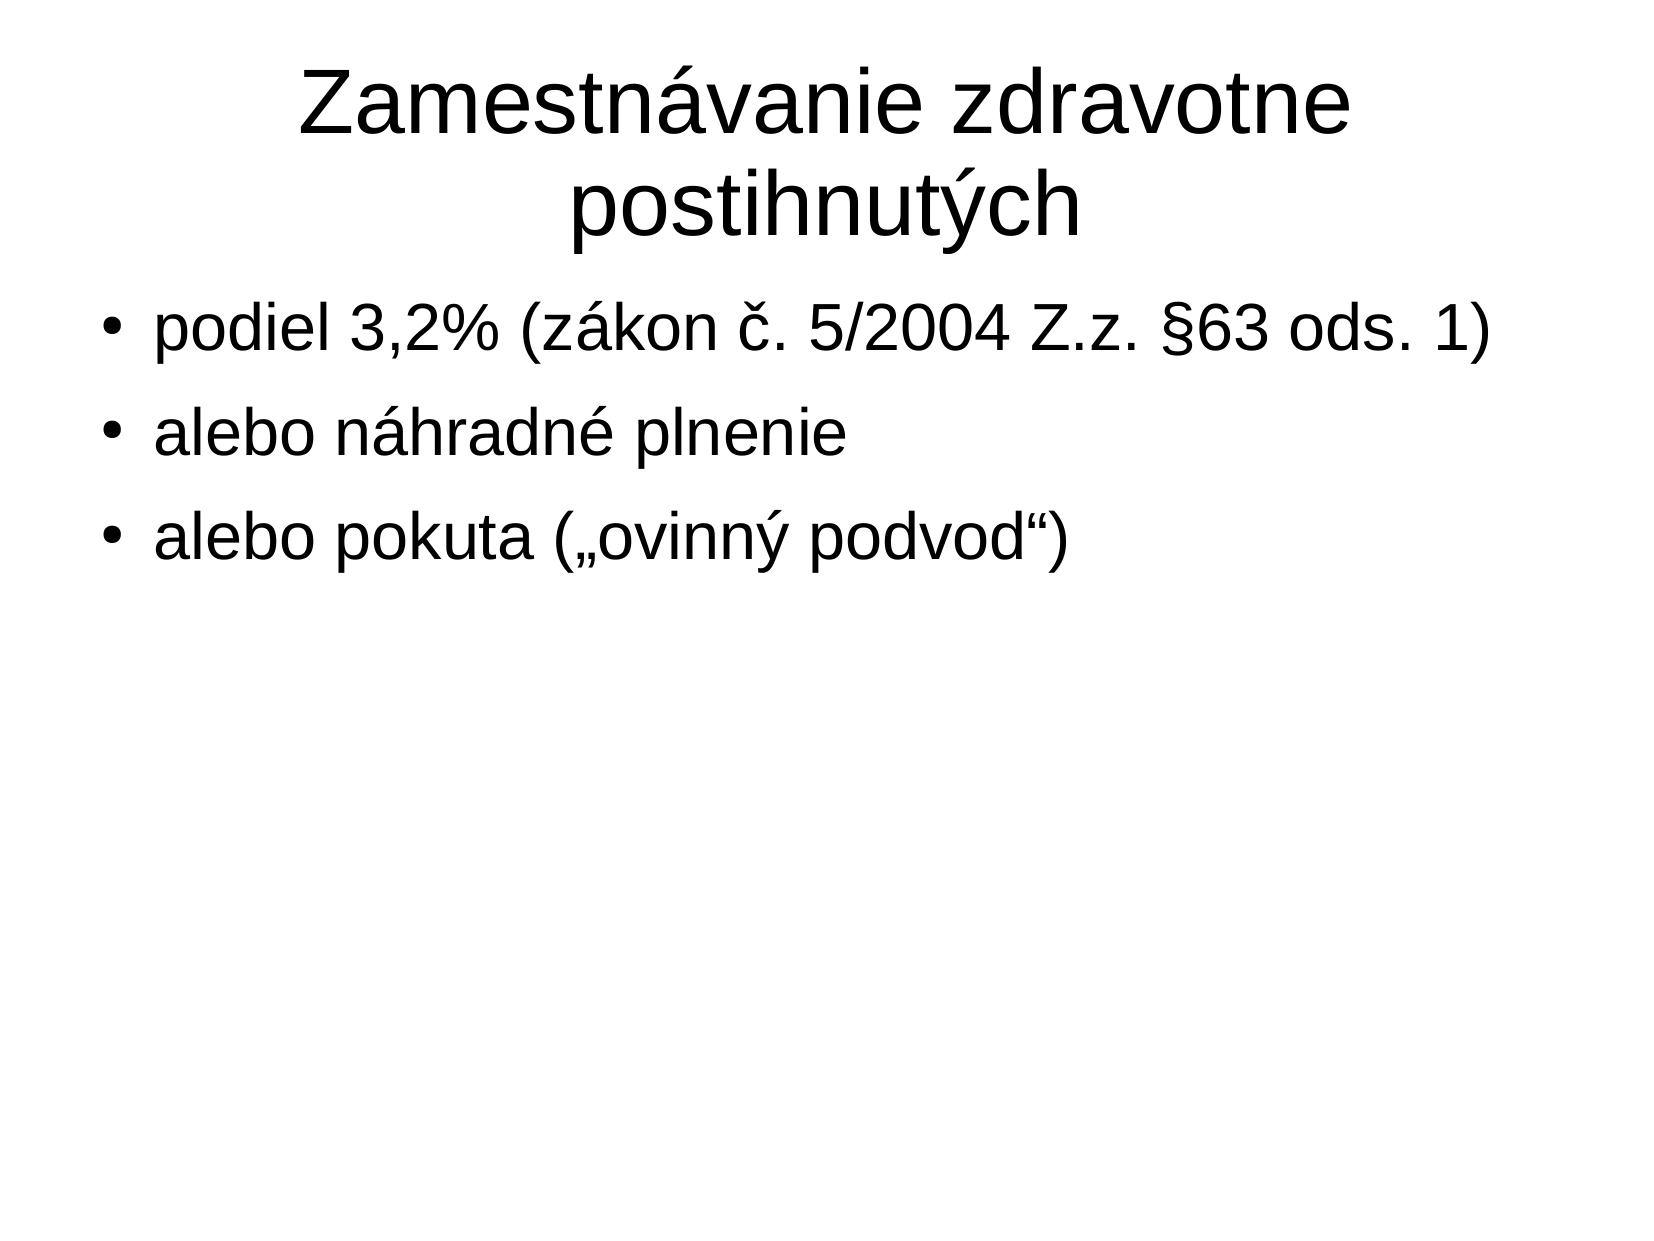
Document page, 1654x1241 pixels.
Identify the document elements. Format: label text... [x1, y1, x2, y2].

title Zamestnávanie zdravotne postihnutých [82, 49, 1571, 257]
list podiel 3,2% (zákon č. 5/2004 Z.z. §63 ods. 1) alebo náhradné plnenie alebo pokuta („ovinný podvod“) [82, 290, 1571, 1010]
